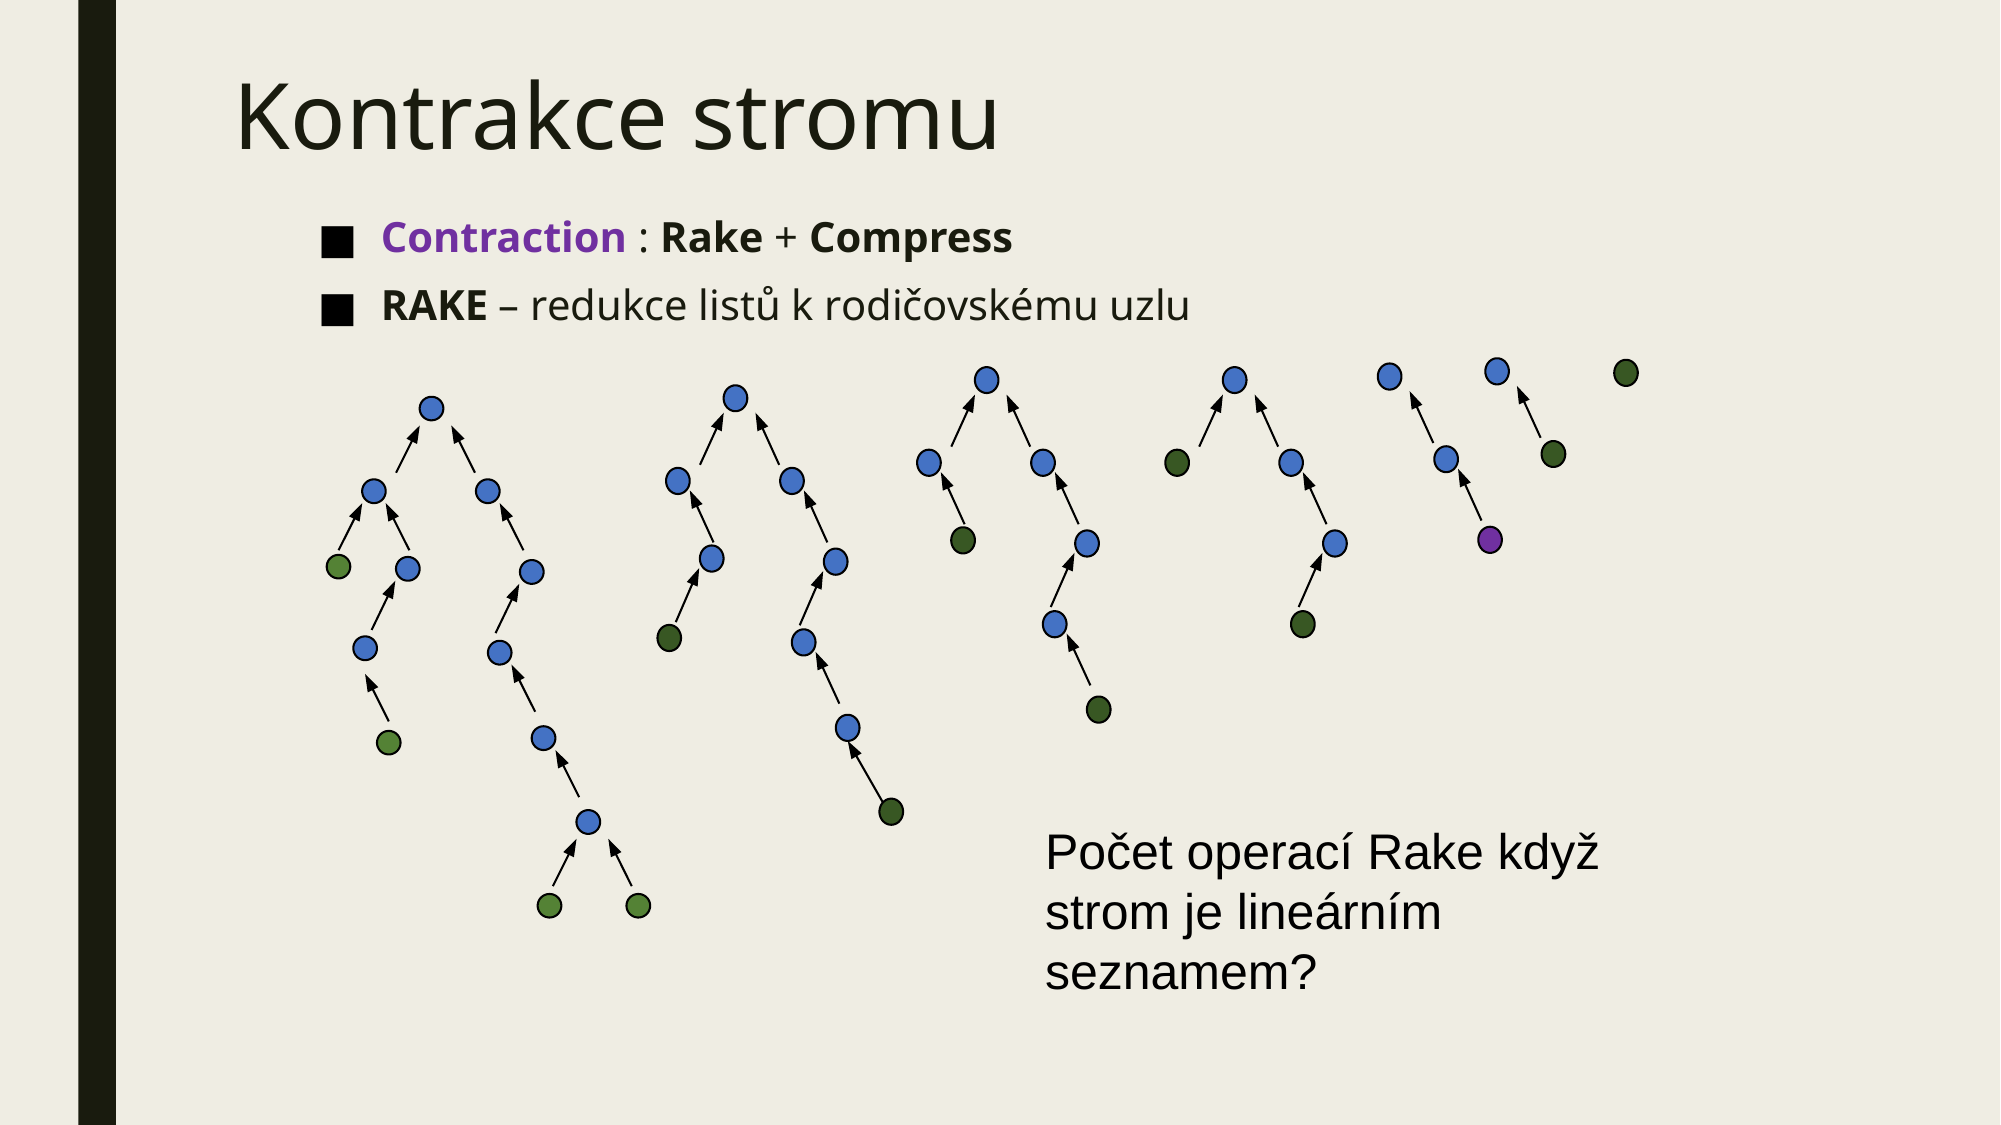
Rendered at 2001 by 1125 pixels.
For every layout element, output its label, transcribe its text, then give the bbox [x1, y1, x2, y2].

text_box [823, 548, 848, 575]
text_box [974, 367, 999, 394]
title Kontrakce stromu [219, 63, 1795, 308]
text_box [917, 449, 941, 476]
text_box [1478, 526, 1502, 553]
text_box [396, 556, 420, 581]
text_box [1377, 363, 1402, 390]
text_box [1222, 367, 1247, 394]
text_box [657, 624, 682, 652]
text_box [951, 527, 975, 554]
text_box [519, 560, 544, 584]
text_box [419, 396, 444, 421]
text_box [835, 714, 860, 741]
text_box [377, 730, 401, 755]
text_box [1291, 611, 1315, 638]
text_box [1485, 358, 1509, 385]
text_box [626, 893, 651, 918]
list Contraction : Rake + Compress RAKE – redukce listů k rodičovskému uzlu [302, 207, 1671, 446]
text_box [666, 467, 690, 494]
text_box [475, 479, 500, 504]
text_box [531, 726, 556, 751]
text_box [1165, 449, 1189, 476]
text_box [1434, 446, 1458, 473]
text_box [1031, 449, 1055, 476]
text_box [780, 467, 804, 494]
text_box [879, 798, 904, 825]
text_box [723, 385, 748, 412]
text_box [487, 640, 512, 665]
text_box [576, 810, 601, 834]
text_box [353, 636, 377, 661]
text_box [1279, 449, 1303, 476]
text_box Počet operací Rake když strom je lineárním seznamem? [1030, 811, 1622, 1009]
text_box [1541, 441, 1566, 467]
text_box [699, 545, 724, 572]
text_box [1323, 530, 1347, 557]
text_box [537, 893, 562, 918]
text_box [791, 629, 816, 656]
text_box [326, 554, 351, 579]
text_box [362, 479, 386, 504]
text_box [1086, 696, 1111, 723]
text_box [1075, 530, 1099, 557]
text_box [1614, 359, 1638, 386]
text_box [1042, 611, 1067, 638]
